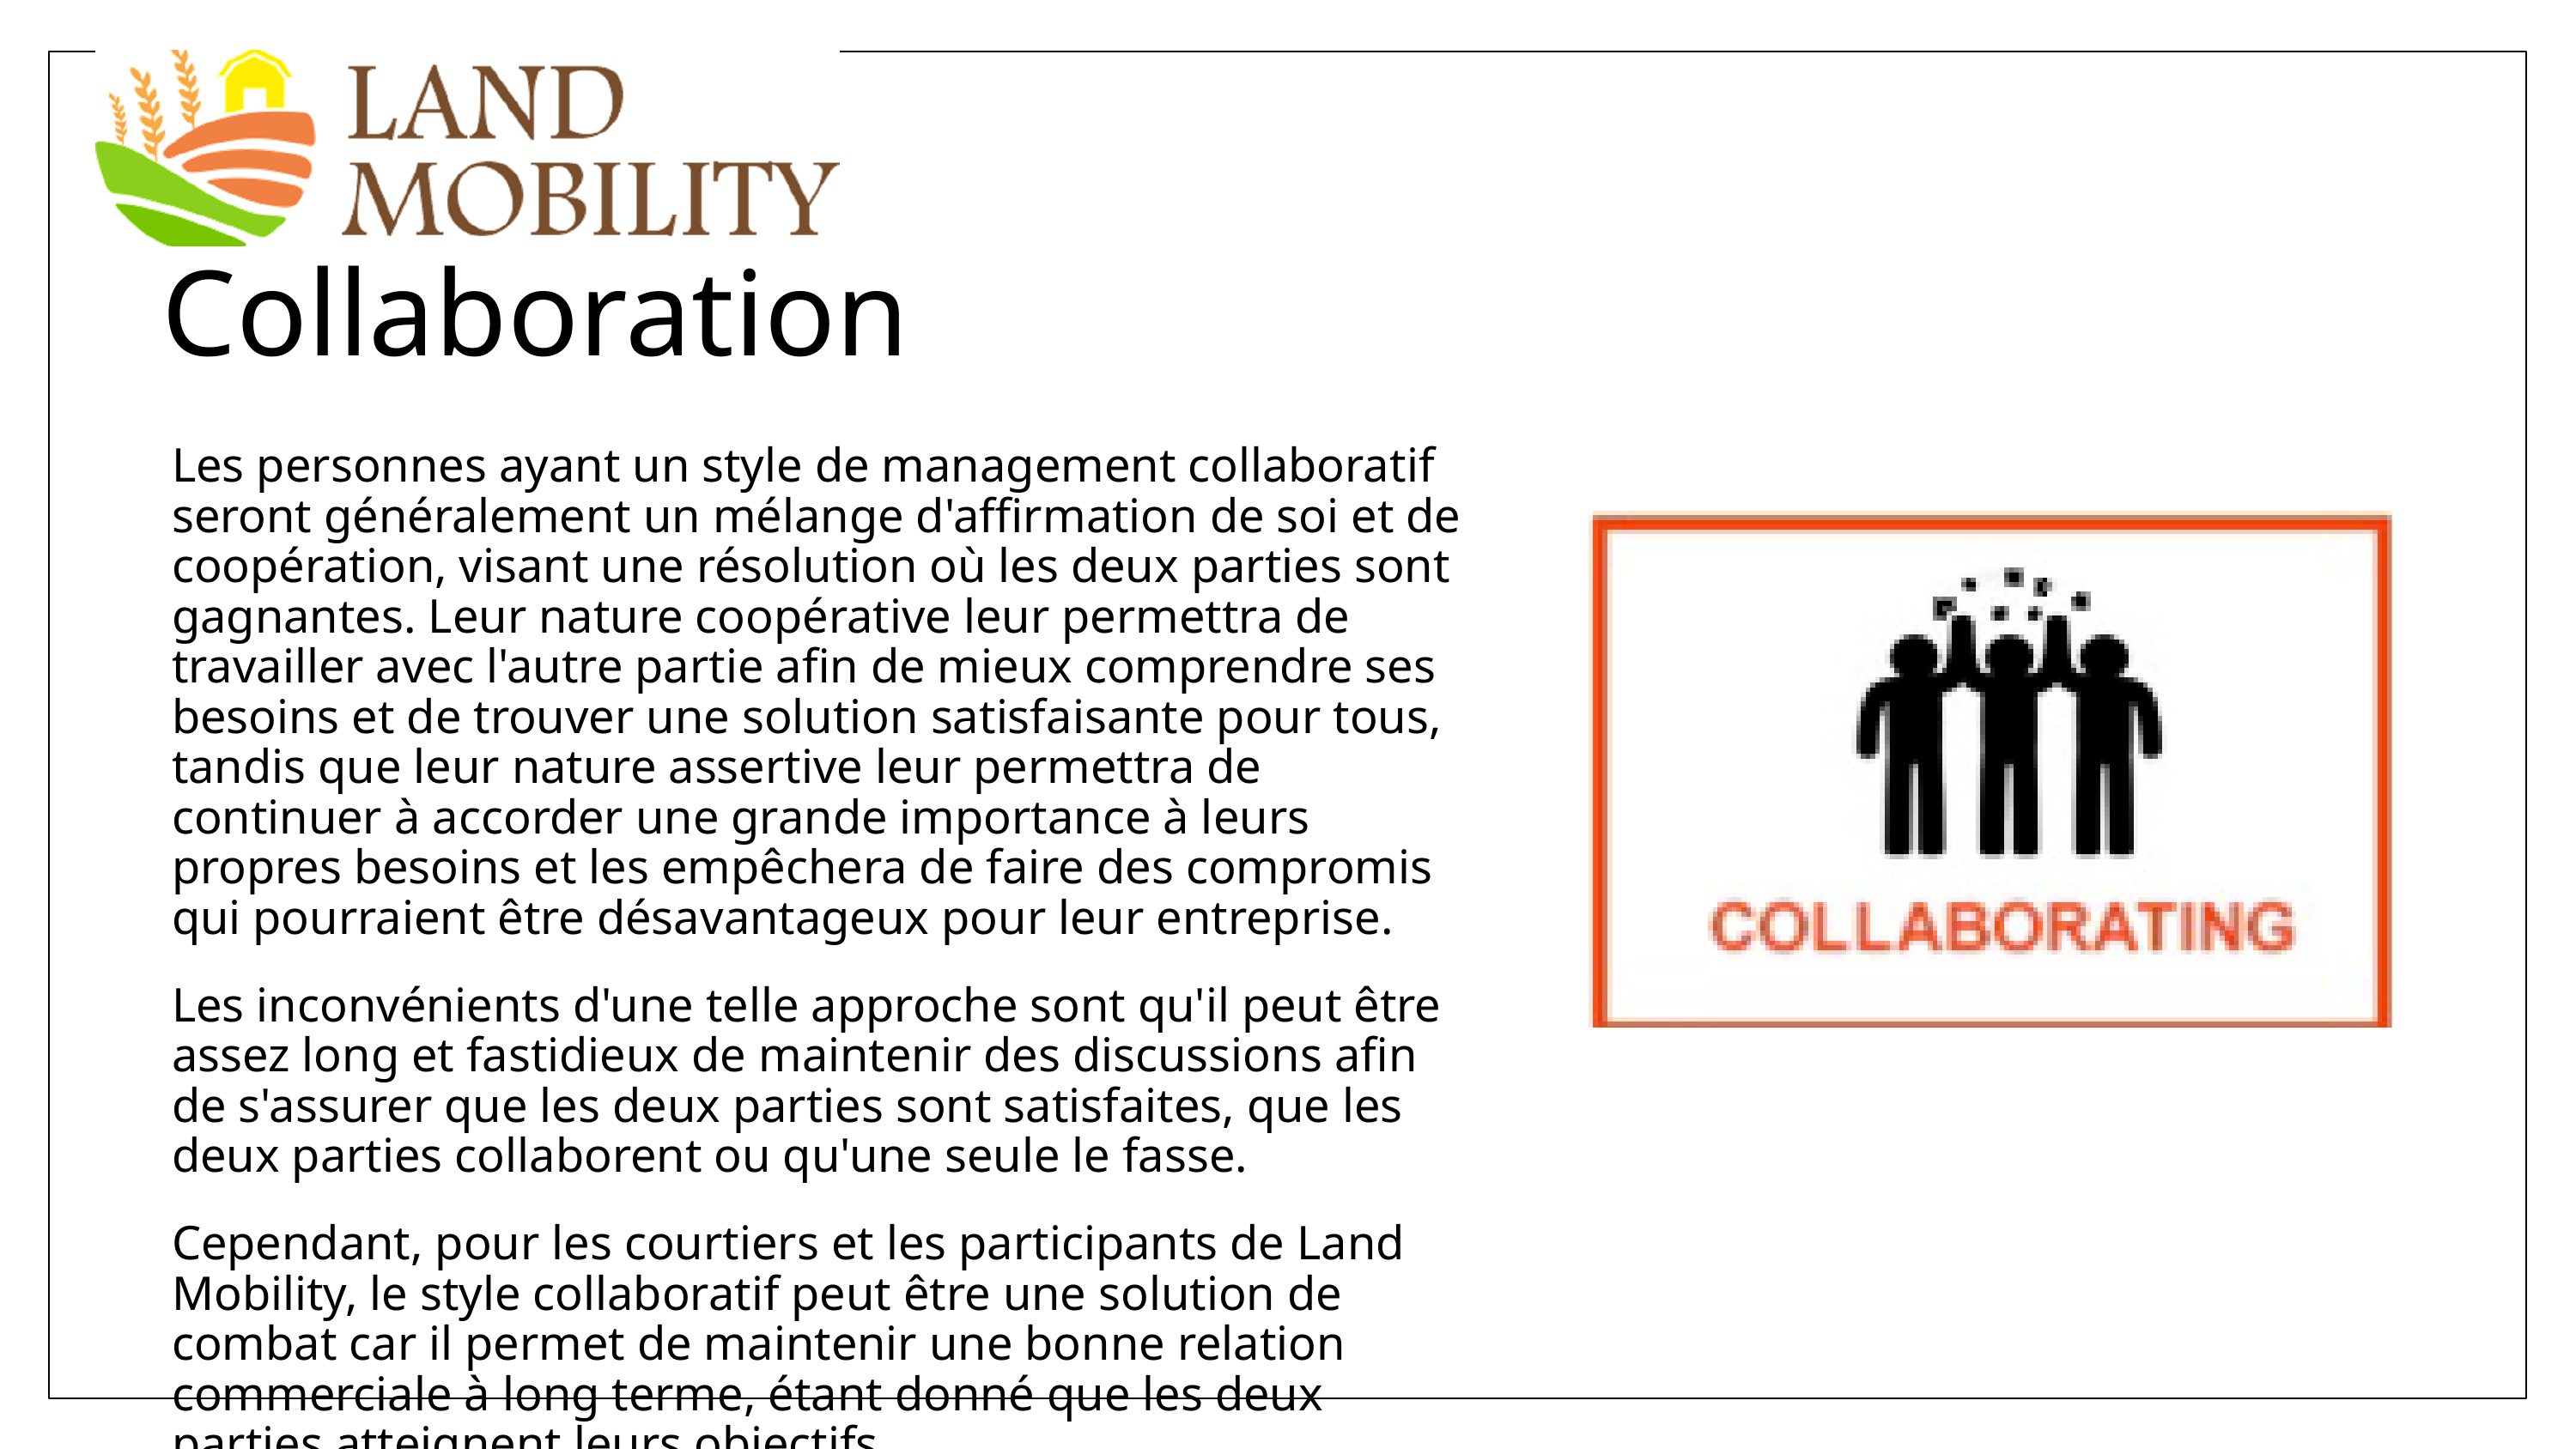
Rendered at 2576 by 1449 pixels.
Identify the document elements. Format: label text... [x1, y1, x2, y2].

picture [1589, 511, 2392, 1028]
picture [95, 50, 840, 246]
list Les personnes ayant un style de management collaboratif seront généralement un mélange d'affirmation de soi et de coopération, visant une résolution où les deux parties sont gagnantes. Leur nature coopérative leur permettra de travailler avec l'autre partie afin de mieux comprendre ses besoins et de trouver une solution satisfaisante pour tous, tandis que leur nature assertive leur permettra de continuer à accorder une grande importance à leurs propres besoins et les empêchera de faire des compromis qui pourraient être désavantageux pour leur entreprise. Les inconvénients d'une telle approche sont qu'il peut être assez long et fastidieux de maintenir des discussions afin de s'assurer que les deux parties sont satisfaites, que les deux parties collaborent ou qu'une seule le fasse. Cependant, pour les courtiers et les participants de Land Mobility, le style collaboratif peut être une solution de combat car il permet de maintenir une bonne relation commerciale à long terme, étant donné que les deux parties atteignent leurs objectifs. [149, 435, 1492, 1321]
title Collaboration [149, 248, 1627, 436]
